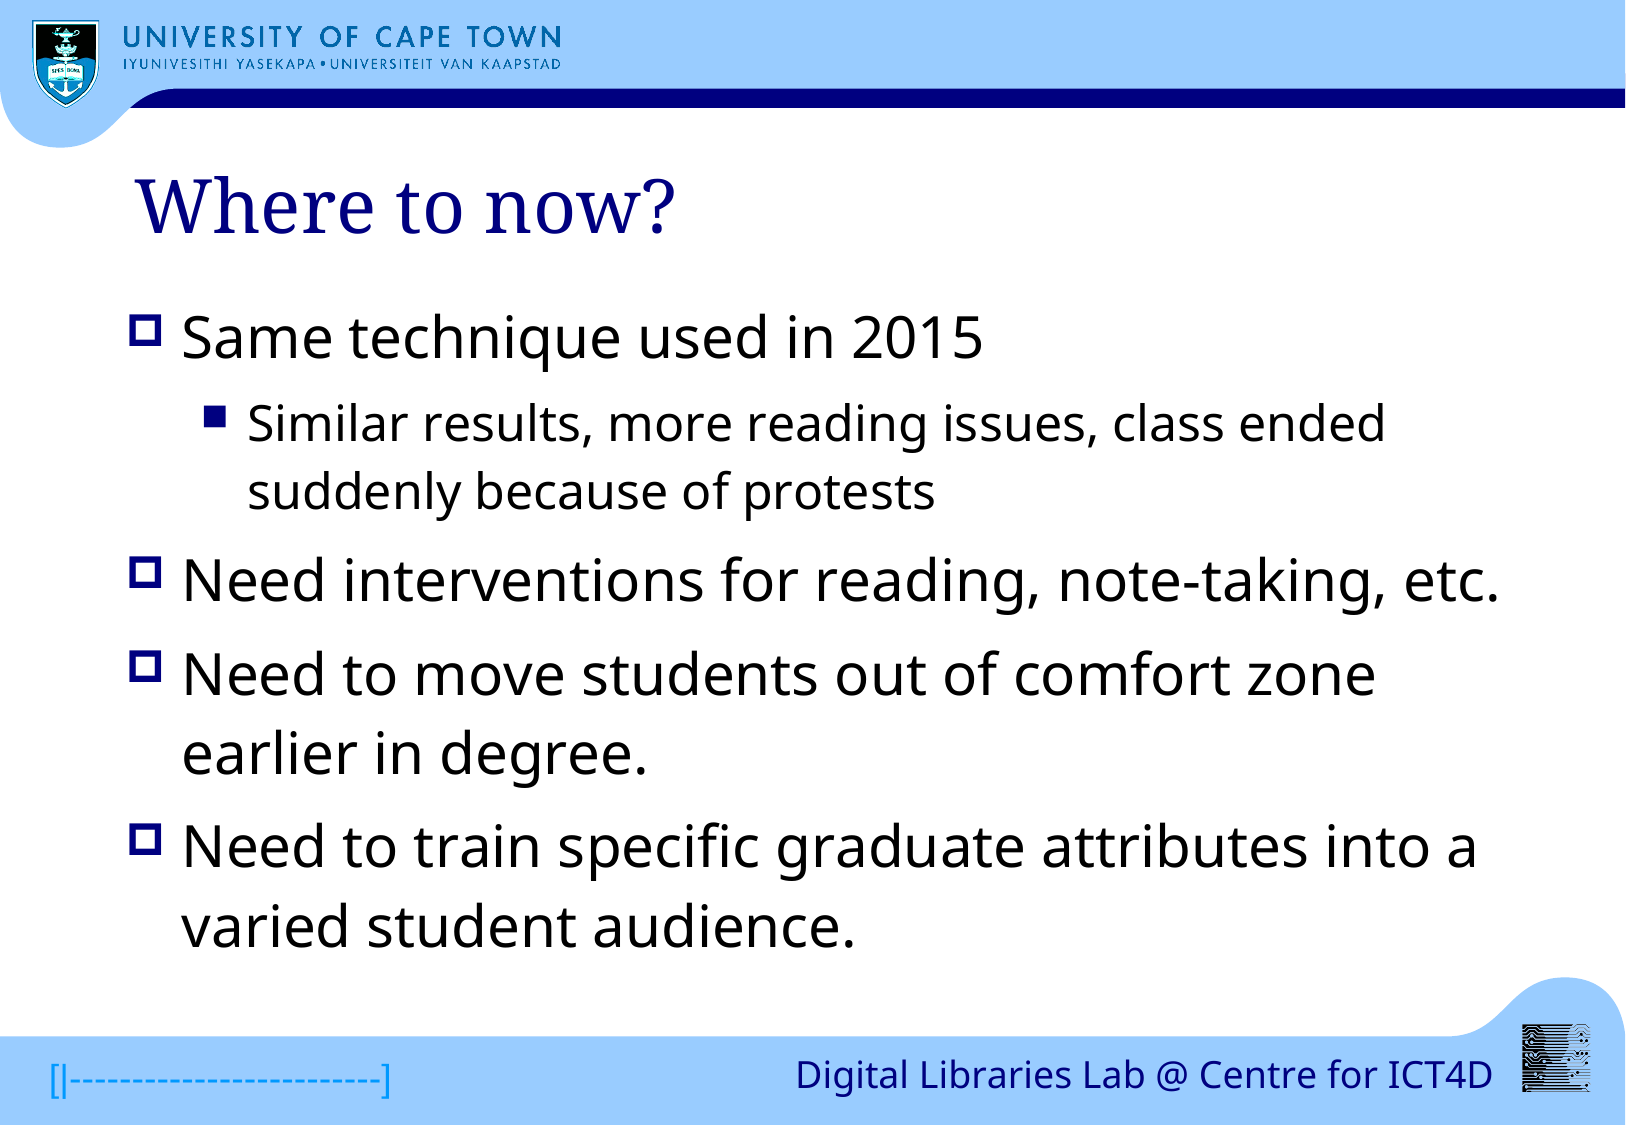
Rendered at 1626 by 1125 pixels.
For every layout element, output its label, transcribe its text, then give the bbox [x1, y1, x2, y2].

picture [32, 20, 100, 109]
text_box [|-------------------------] [34, 1046, 663, 1112]
title Where to now? [134, 140, 1571, 268]
list Same technique used in 2015 Similar results, more reading issues, class ended suddenly because of protests Need interventions for reading, note-taking, etc. Need to move students out of comfort zone earlier in degree. Need to train specific graduate attributes into a varied student audience. [125, 296, 1570, 971]
picture [1522, 1024, 1591, 1092]
picture [120, 23, 563, 71]
